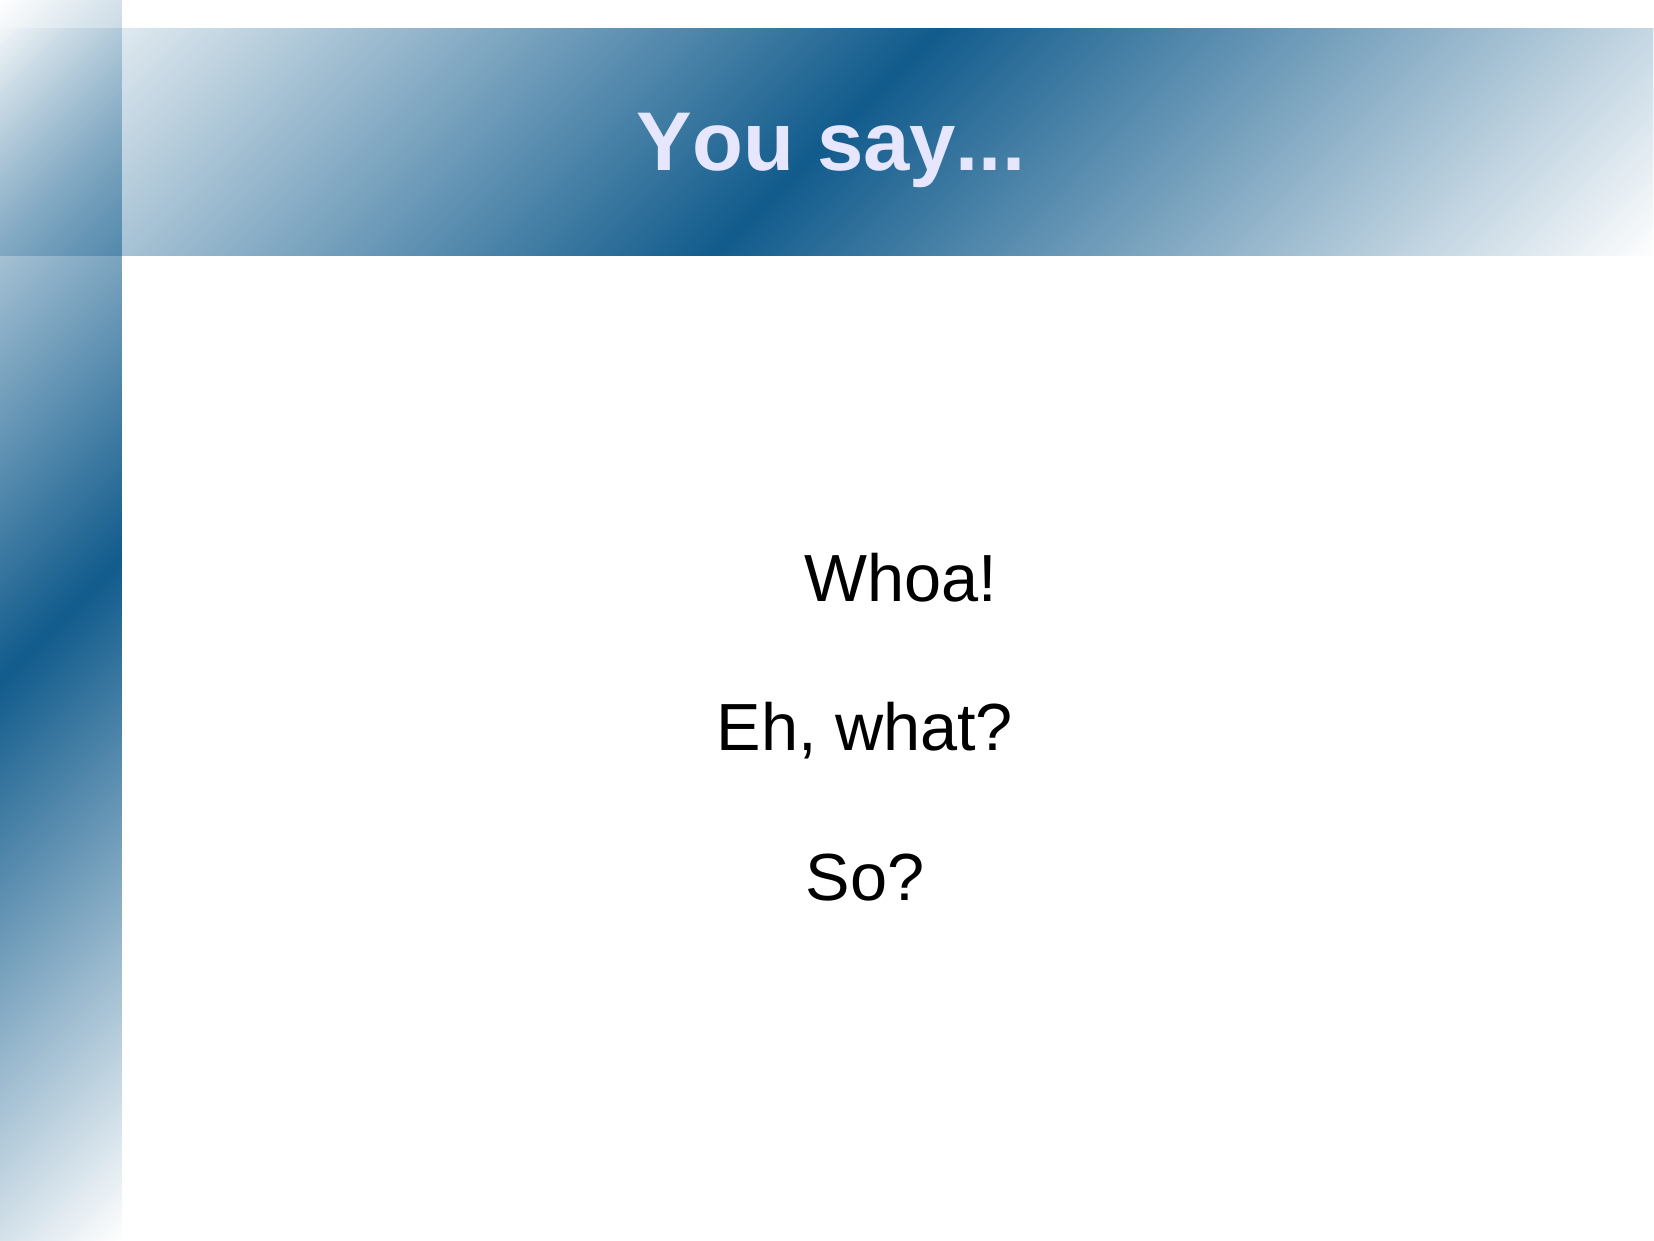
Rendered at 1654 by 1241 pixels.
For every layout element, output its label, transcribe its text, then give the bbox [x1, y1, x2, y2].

list Whoa! Eh, what? So? [127, 316, 1603, 1174]
title You say... [125, 37, 1538, 246]
